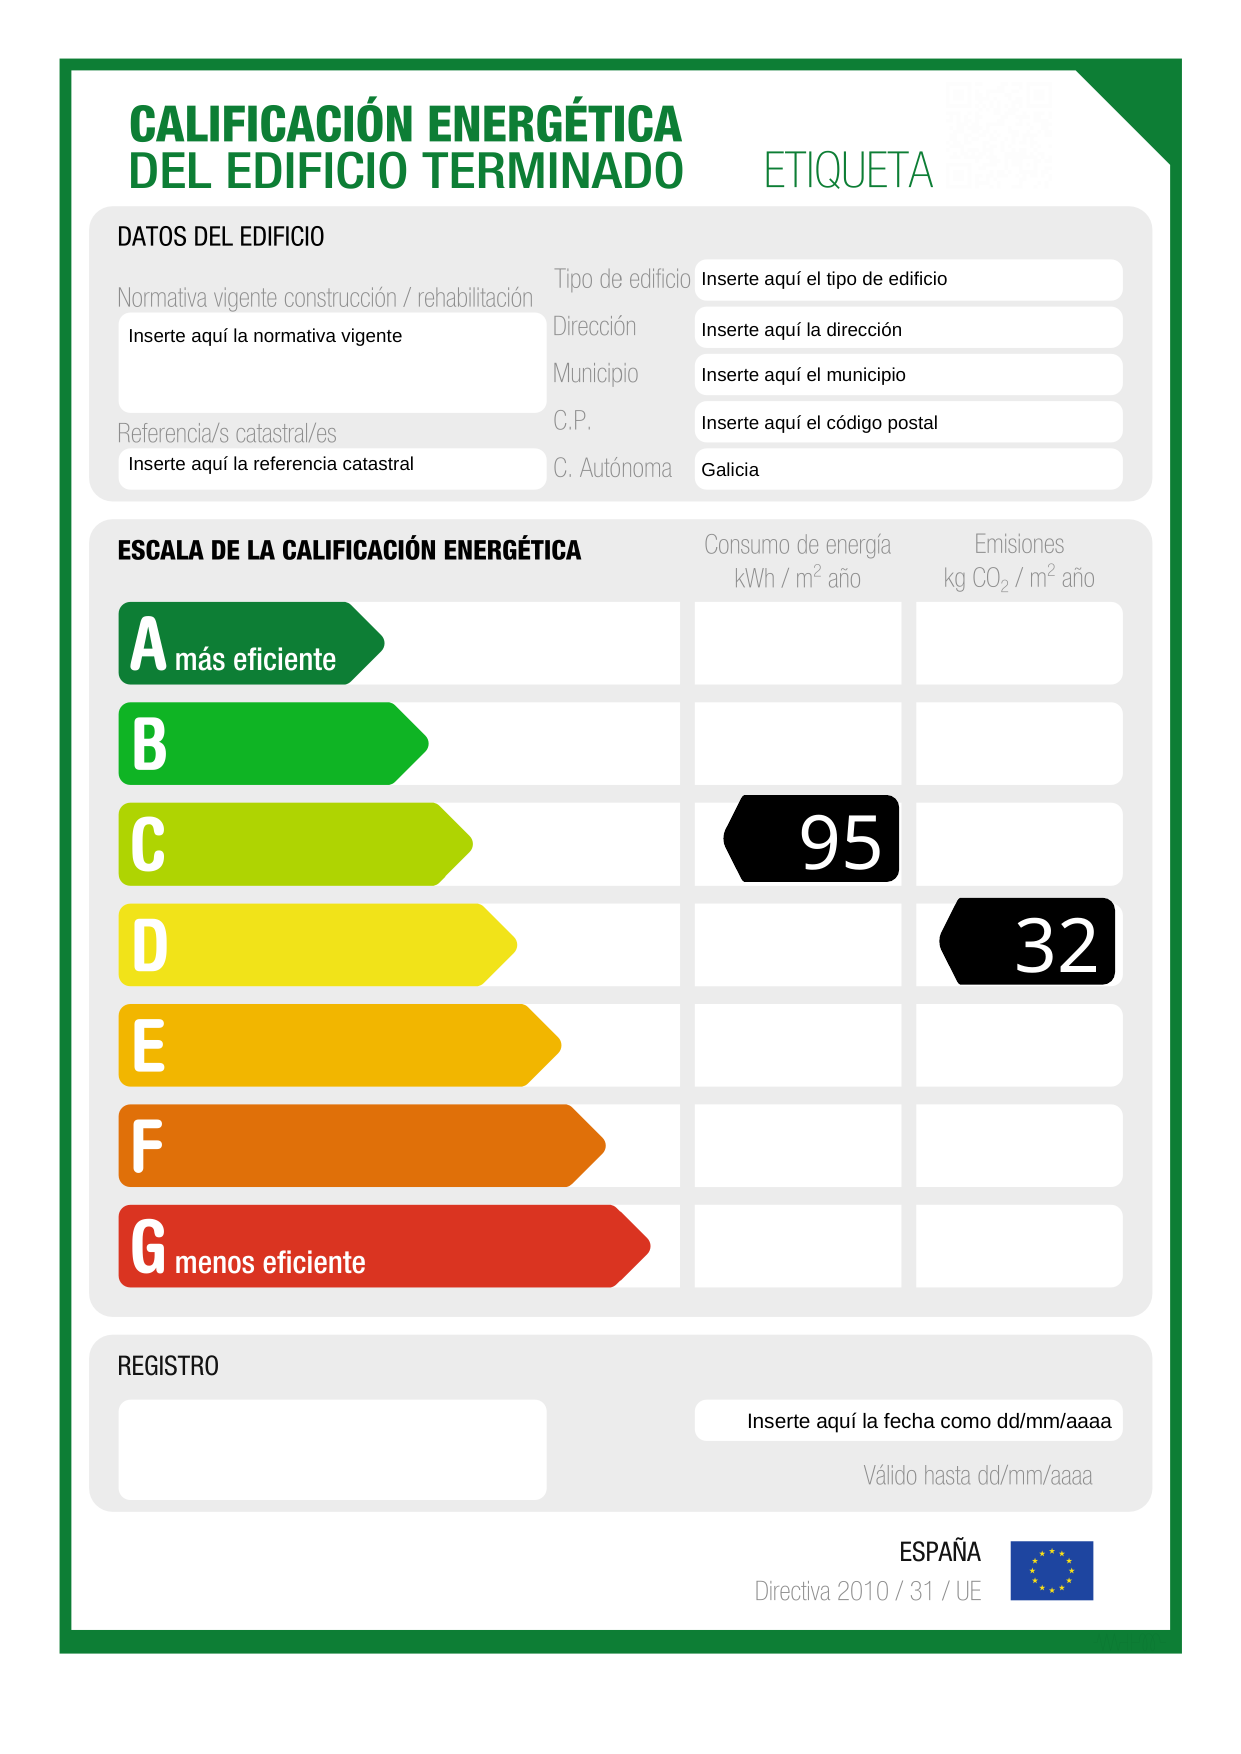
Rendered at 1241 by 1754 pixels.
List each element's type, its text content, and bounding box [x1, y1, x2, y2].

text_box Inserte aquí la dirección [685, 309, 1129, 348]
text_box Inserte aquí la referencia catastral [112, 443, 556, 495]
text_box Inserte aquí la fecha como dd/mm/aaaa [685, 1399, 1129, 1439]
text_box Inserte aquí el tipo de edificio [685, 258, 1129, 297]
text_box Inserte aquí la normativa vigente [112, 315, 556, 418]
picture [0, 0, 1241, 1754]
text_box Inserte aquí el municipio [685, 354, 1129, 393]
text_box Galicia [685, 449, 1129, 489]
text_box Inserte aquí el código postal [685, 402, 1129, 441]
